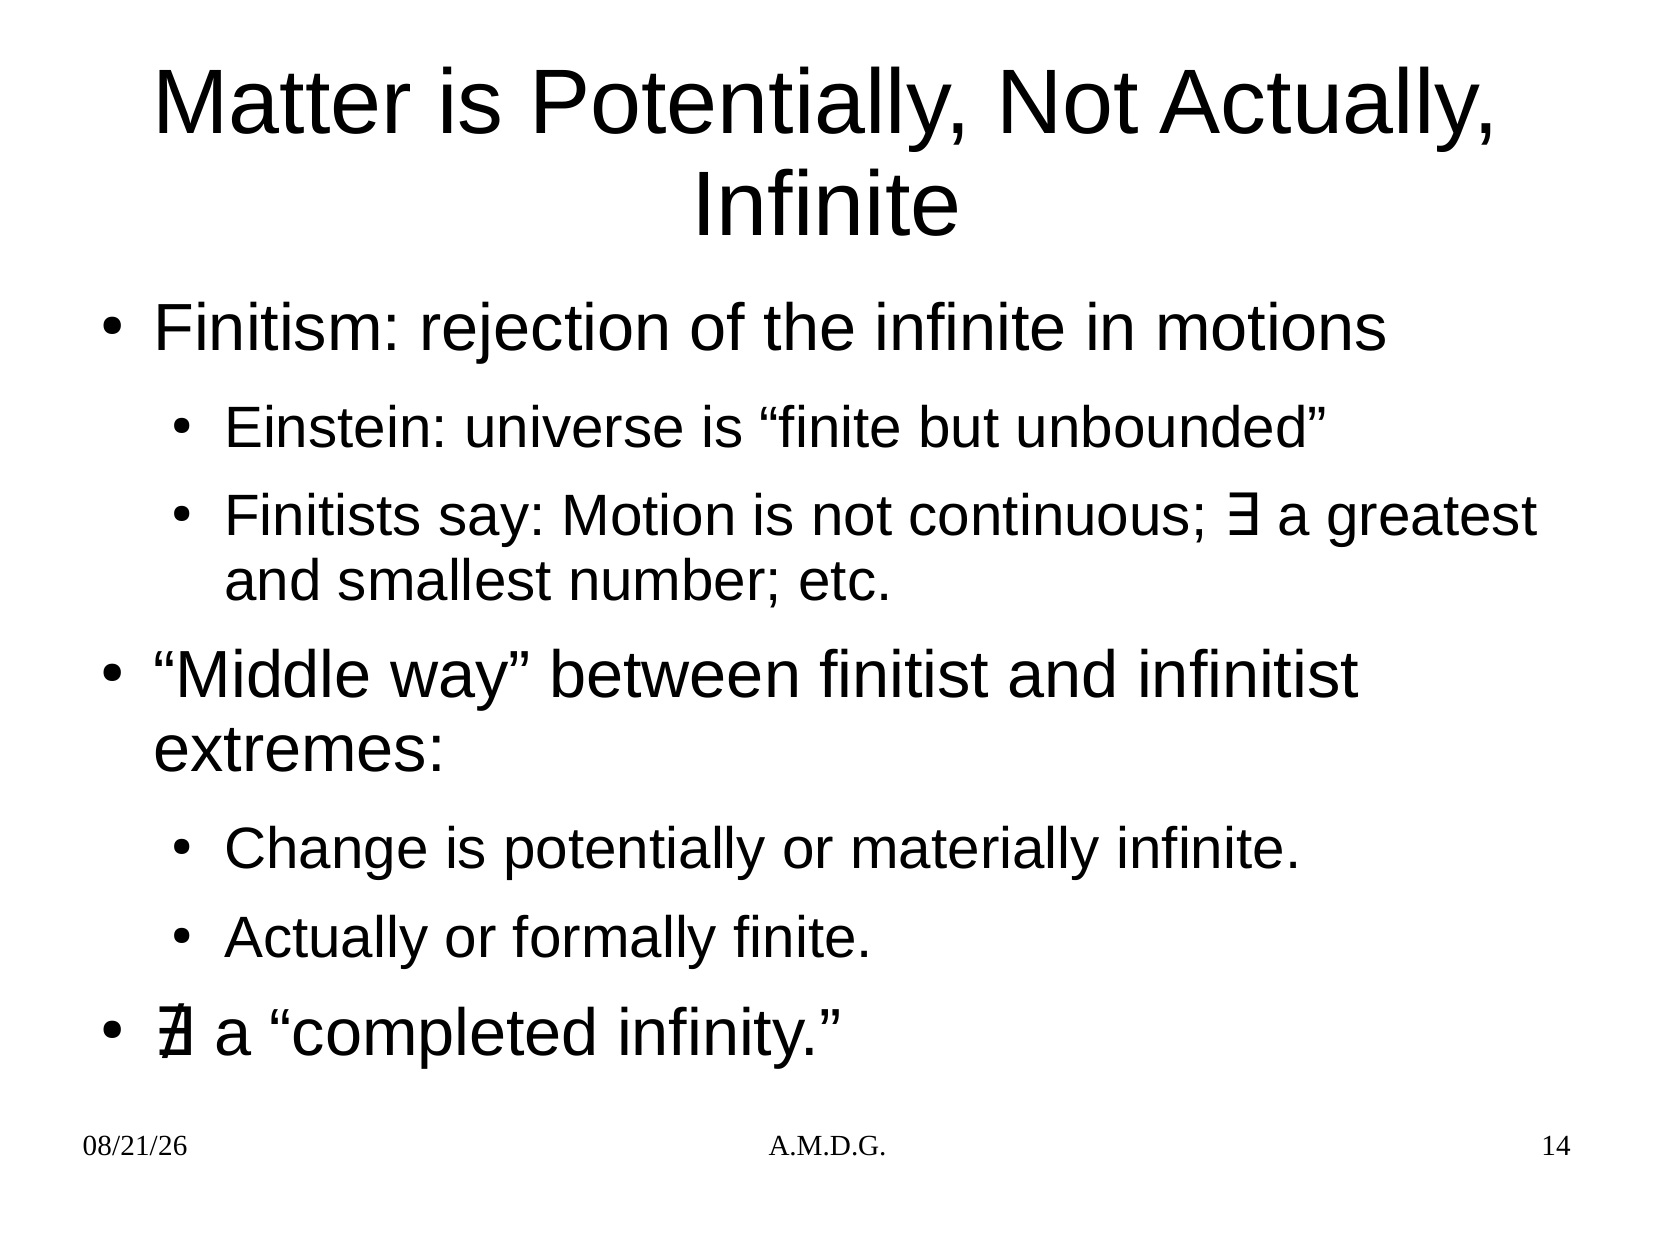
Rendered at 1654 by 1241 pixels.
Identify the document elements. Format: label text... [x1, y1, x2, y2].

title Matter is Potentially, Not Actually, Infinite [82, 49, 1571, 257]
list Finitism: rejection of the infinite in motions Einstein: universe is “finite but unbounded” Finitists say: Motion is not continuous; ∃ a greatest and smallest number; etc. “Middle way” between finitist and infinitist extremes: Change is potentially or materially infinite. Actually or formally finite. ∄ a “completed infinity.” [82, 290, 1571, 1109]
